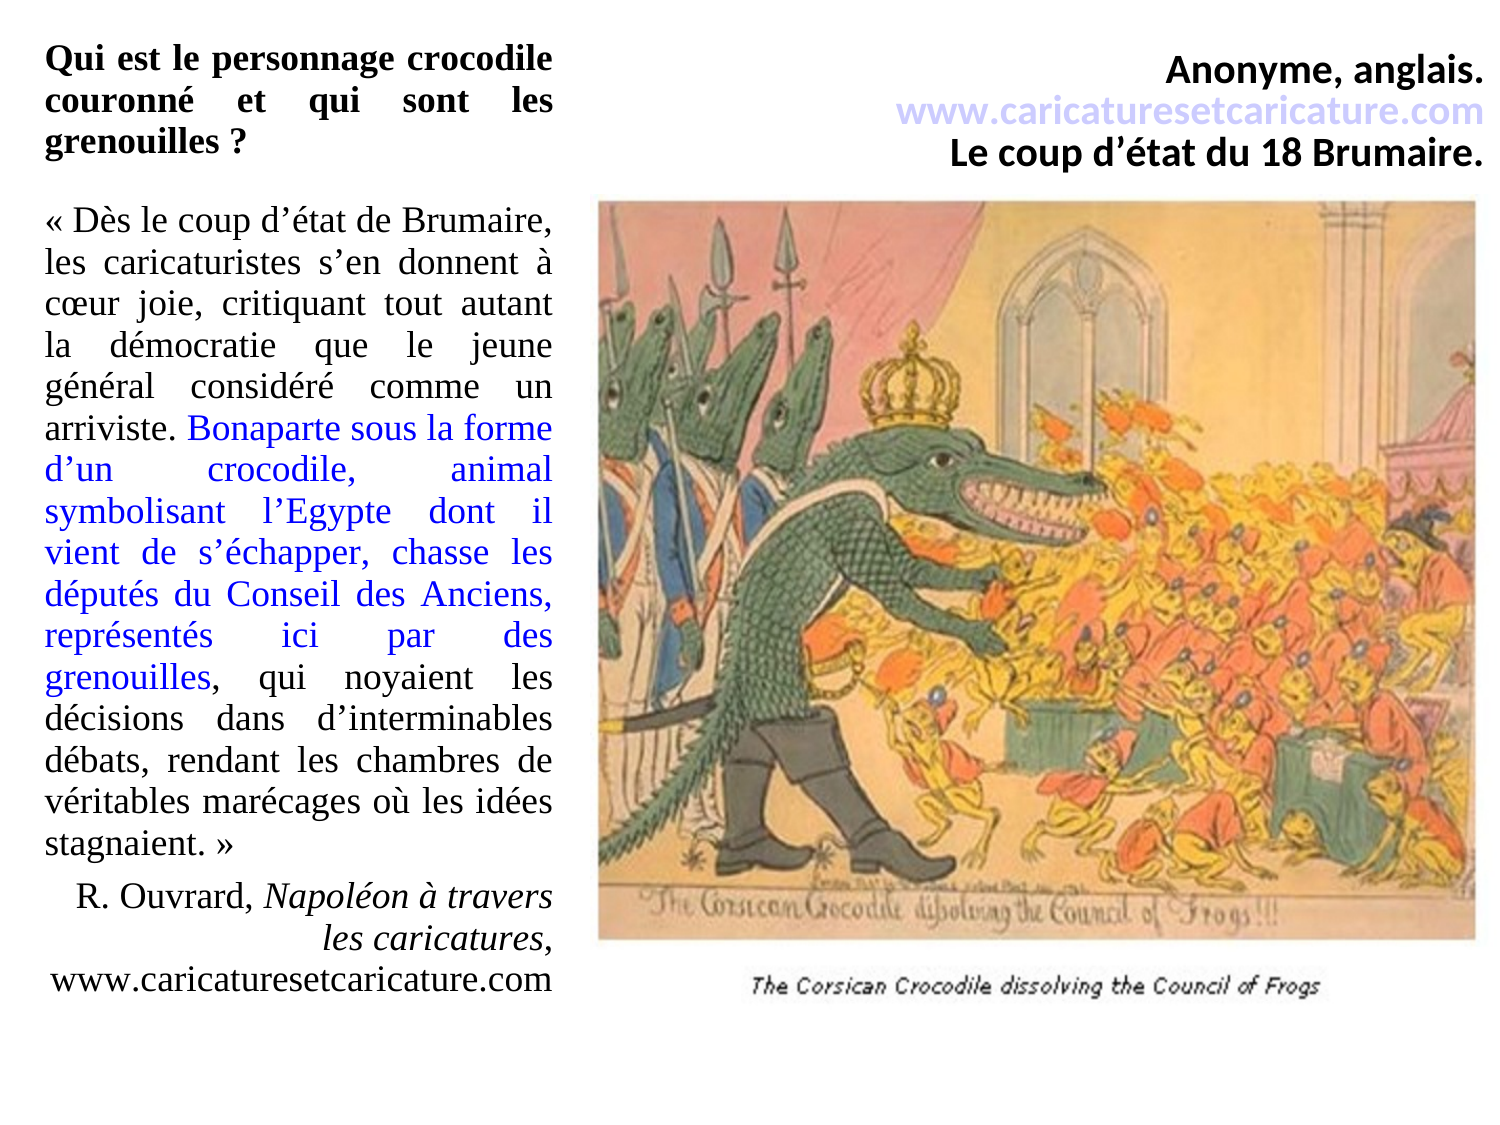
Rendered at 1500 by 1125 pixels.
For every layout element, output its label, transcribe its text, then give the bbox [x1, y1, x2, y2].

text_box Qui est le personnage crocodile couronné et qui sont les grenouilles ? « Dès le coup d’état de Brumaire, les caricaturistes s’en donnent à cœur joie, critiquant tout autant la démocratie que le jeune général considéré comme un arriviste. Bonaparte sous la forme d’un crocodile, animal symbolisant l’Egypte dont il vient de s’échapper, chasse les députés du Conseil des Anciens, représentés ici par des grenouilles, qui noyaient les décisions dans d’interminables débats, rendant les chambres de véritables marécages où les idées stagnaient. » R. Ouvrard, Napoléon à travers les caricatures, www.caricaturesetcaricature.com [29, 29, 569, 1006]
picture [0, 0, 1500, 1125]
text_box Anonyme, anglais. www.caricaturesetcaricature.com Le coup d’état du 18 Brumaire. [590, 44, 1500, 185]
